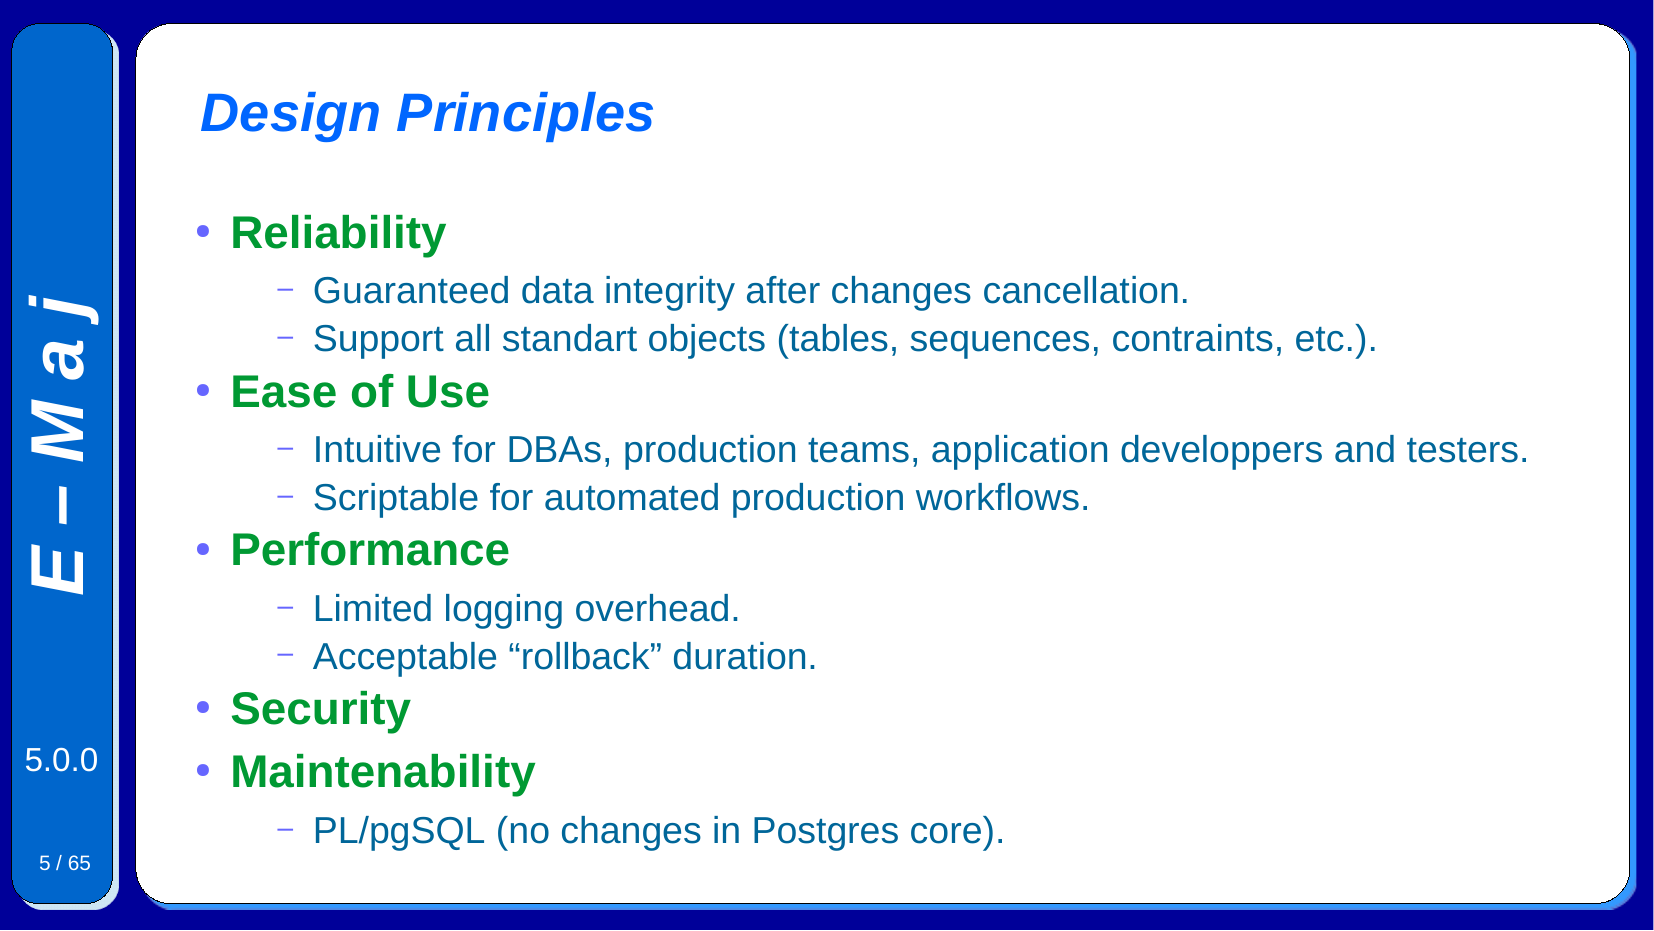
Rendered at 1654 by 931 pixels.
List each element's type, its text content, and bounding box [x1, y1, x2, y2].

list Reliability Guaranteed data integrity after changes cancellation. Support all standart objects (tables, sequences, contraints, etc.). Ease of Use Intuitive for DBAs, production teams, application developpers and testers. Scriptable for automated production workflows. Performance Limited logging overhead. Acceptable “rollback” duration. Security Maintenability PL/pgSQL (no changes in Postgres core). [177, 206, 1587, 852]
title Design Principles [200, 34, 1575, 191]
